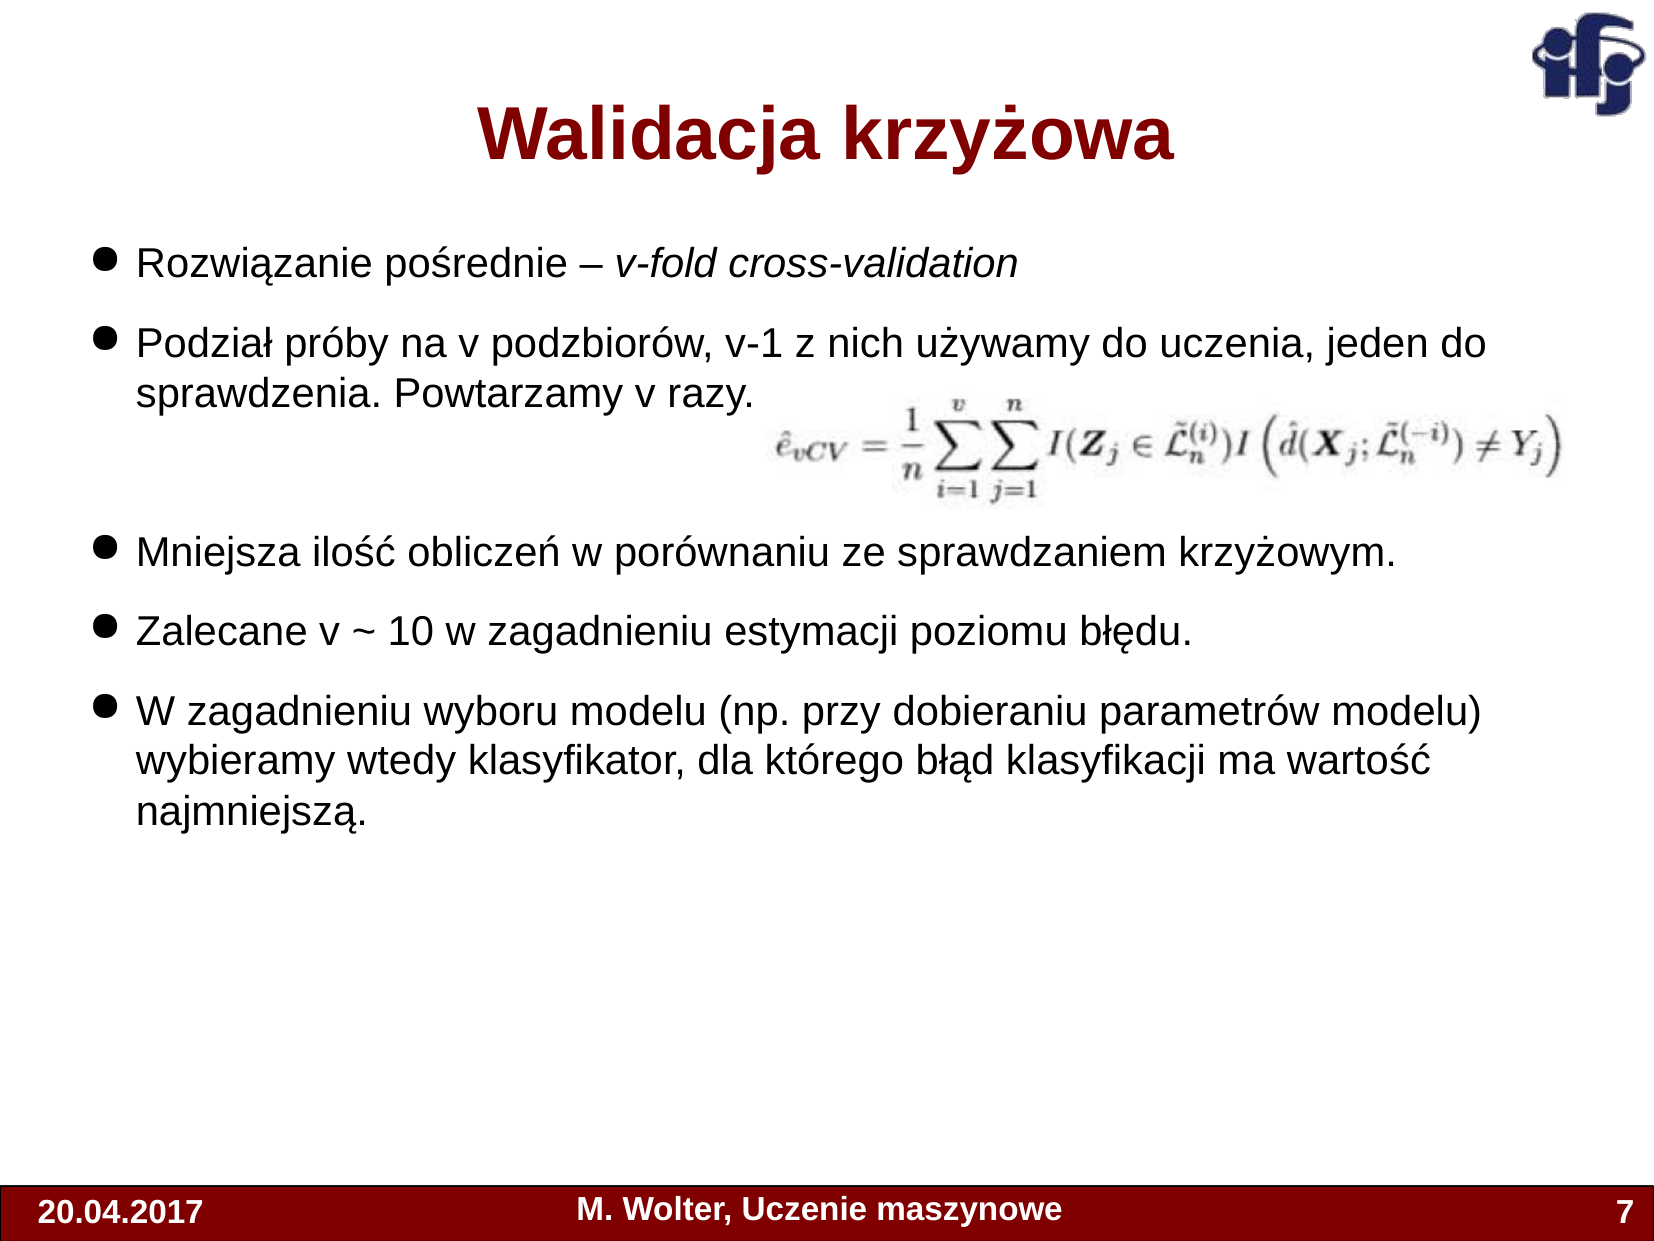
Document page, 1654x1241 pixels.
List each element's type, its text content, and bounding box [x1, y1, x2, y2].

picture [1525, 0, 1654, 129]
picture [762, 384, 1566, 524]
title Walidacja krzyżowa [82, 25, 1571, 233]
list Rozwiązanie pośrednie – v-fold cross-validation Podział próby na v podzbiorów, v-1 z nich używamy do uczenia, jeden do sprawdzenia. Powtarzamy v razy. Mniejsza ilość obliczeń w porównaniu ze sprawdzaniem krzyżowym. Zalecane v ~ 10 w zagadnieniu estymacji poziomu błędu. W zagadnieniu wyboru modelu (np. przy dobieraniu parametrów modelu) wybieramy wtedy klasyfikator, dla którego błąd klasyfikacji ma wartość najmniejszą. [88, 236, 1577, 1152]
